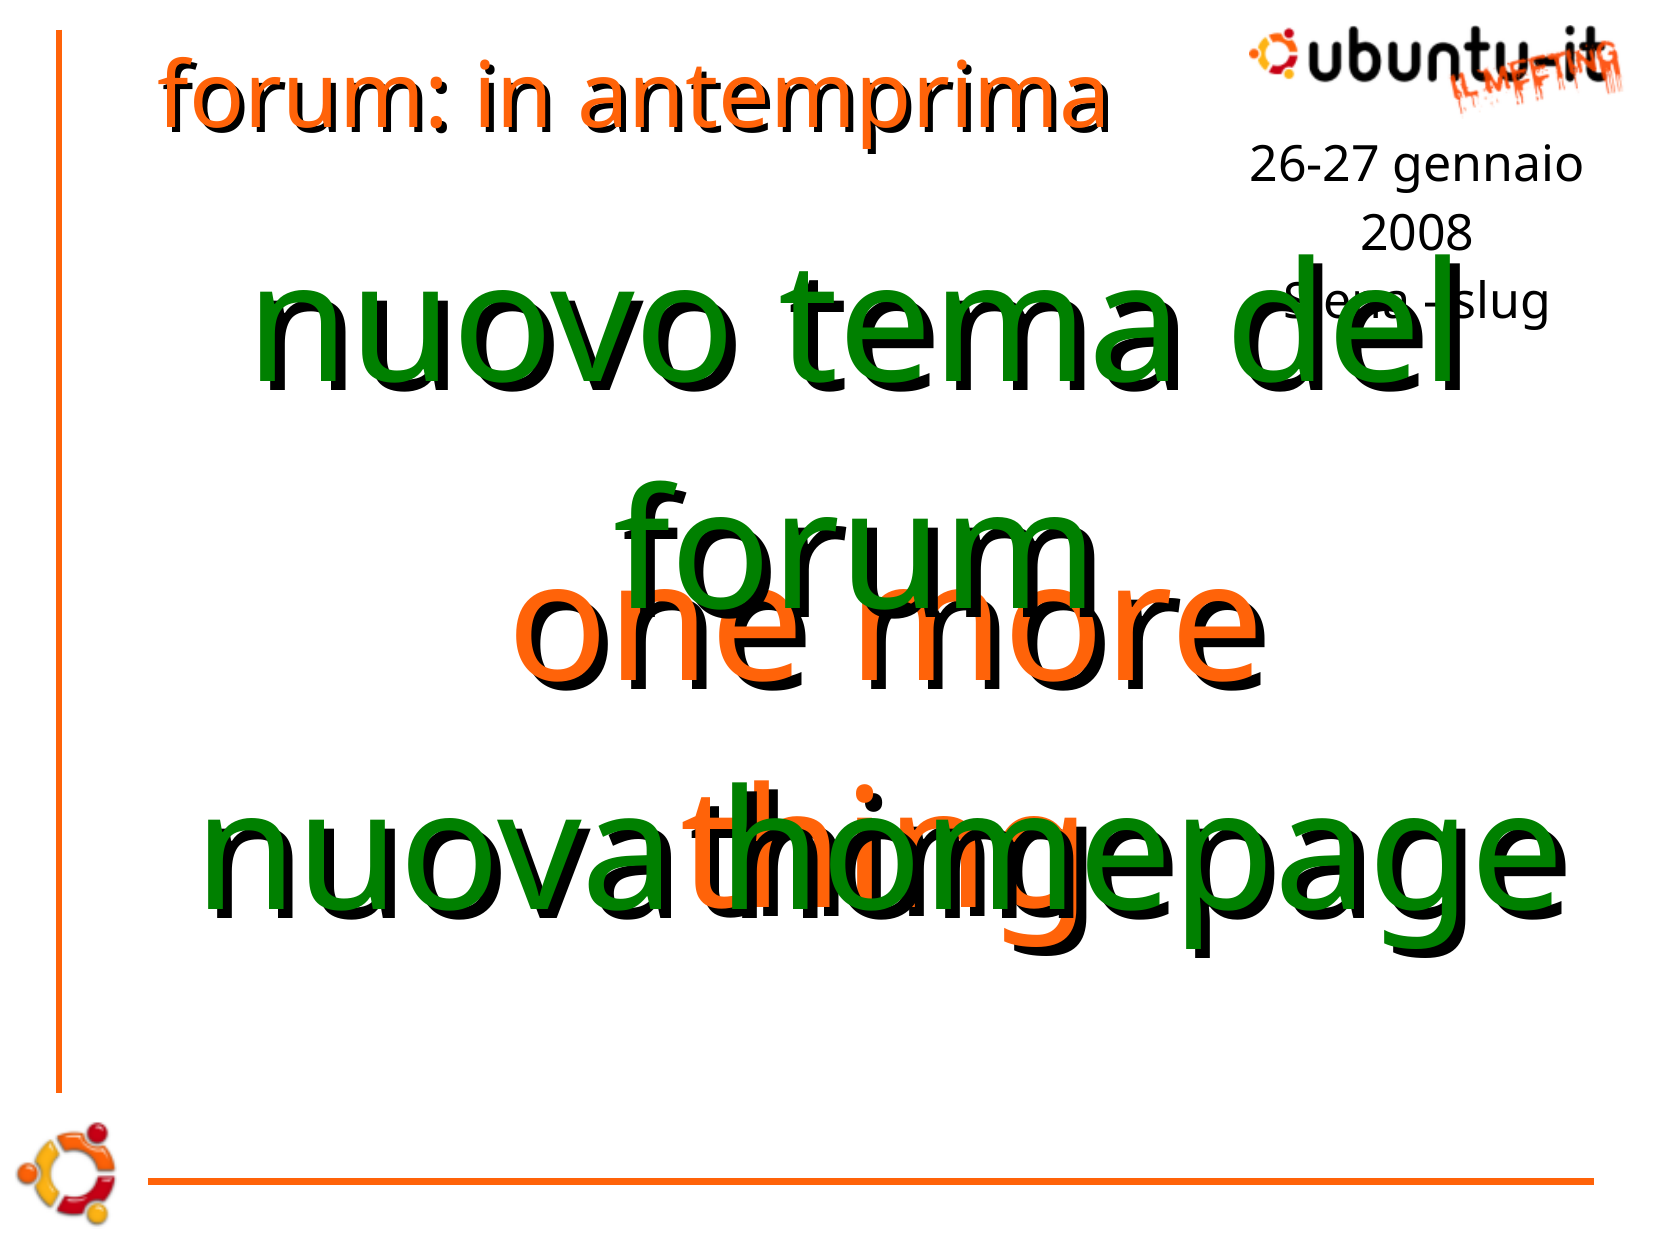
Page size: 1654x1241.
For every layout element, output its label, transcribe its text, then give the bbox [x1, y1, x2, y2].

title forum: in antemprima [118, 29, 1152, 119]
text_box nuovo tema del forum [118, 347, 1595, 513]
text_box 26-27 gennaio 2008 Siena - slug [1181, 118, 1654, 248]
text_box nuova homepage [141, 762, 1619, 928]
picture [1249, 25, 1625, 119]
title one more thing [354, 513, 1418, 680]
picture [14, 1121, 119, 1229]
